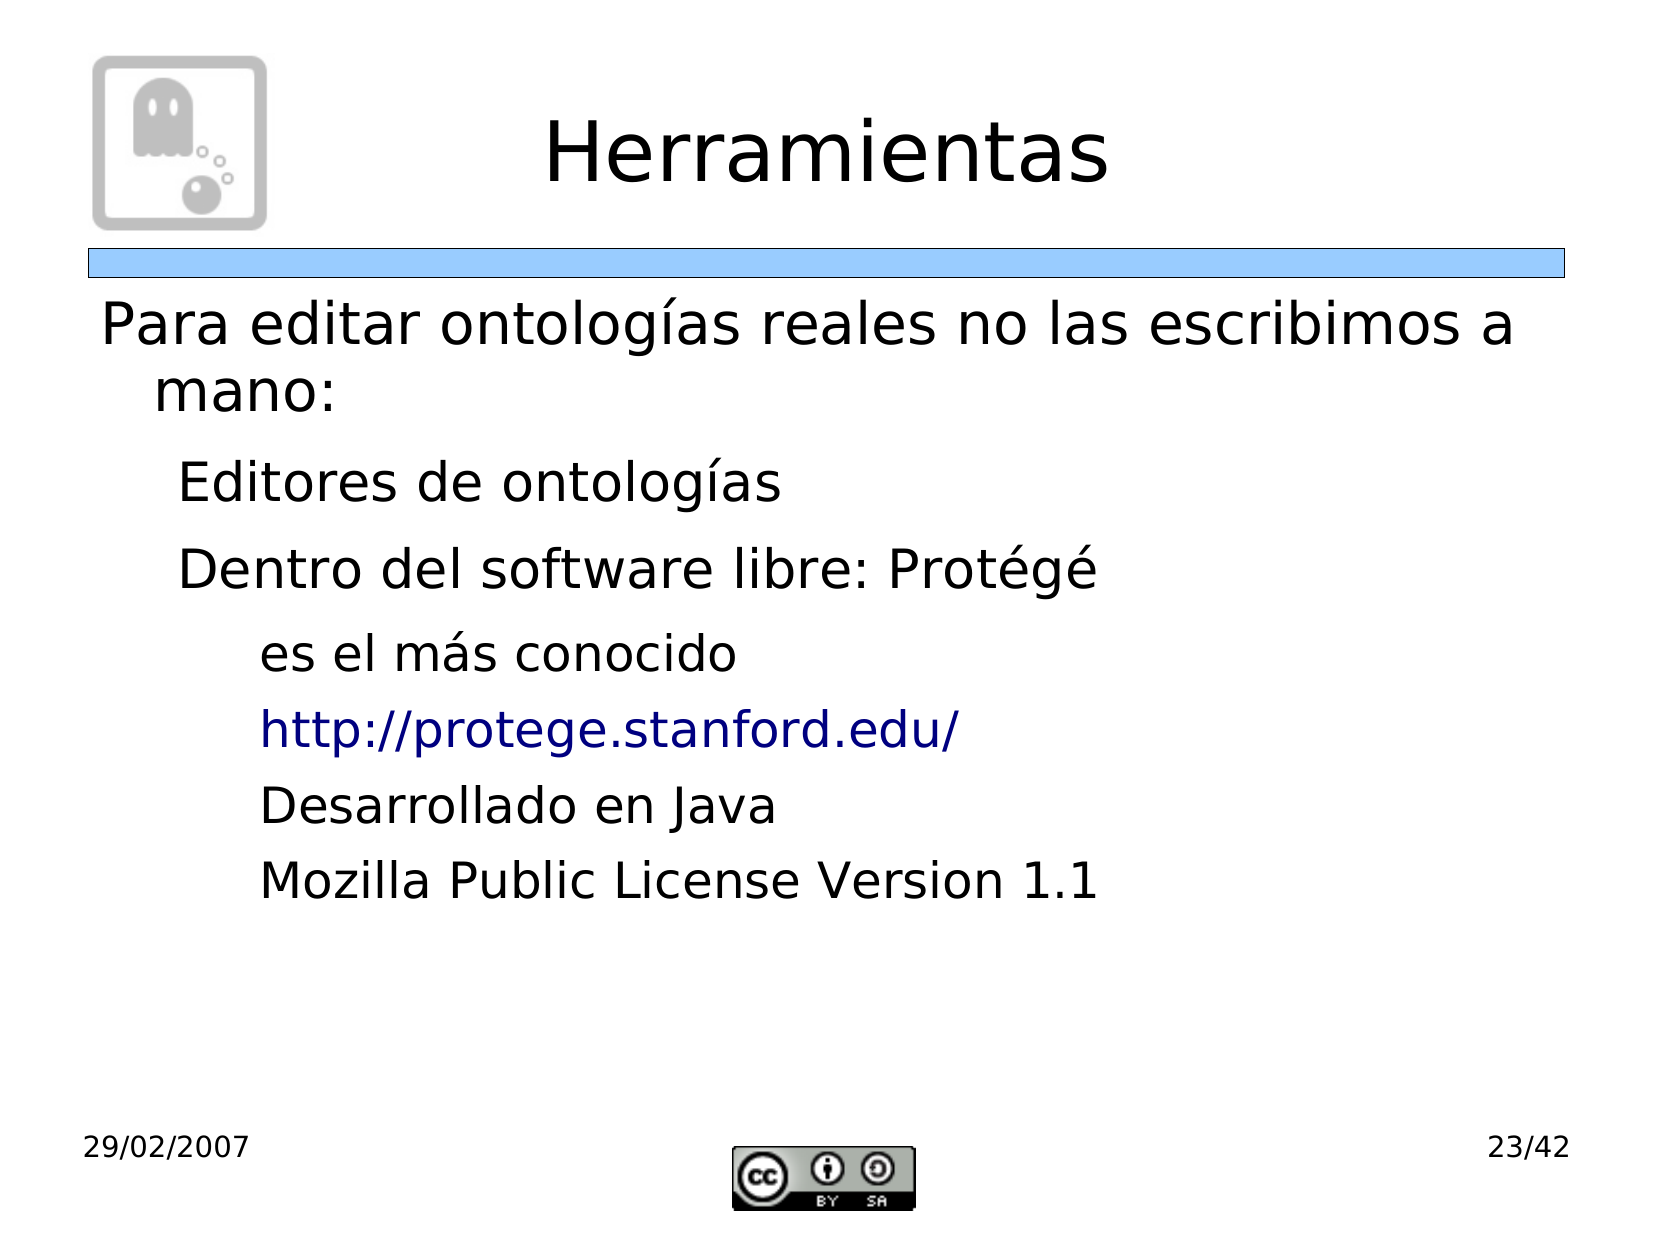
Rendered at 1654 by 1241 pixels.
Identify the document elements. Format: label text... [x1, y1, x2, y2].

title Herramientas [82, 56, 1571, 250]
picture [732, 1146, 916, 1211]
list Para editar ontologías reales no las escribimos a mano: Editores de ontologías Dentro del software libre: Protégé es el más conocido http://protege.stanford.edu/ Desarrollado en Java Mozilla Public License Version 1.1 [82, 290, 1571, 1094]
